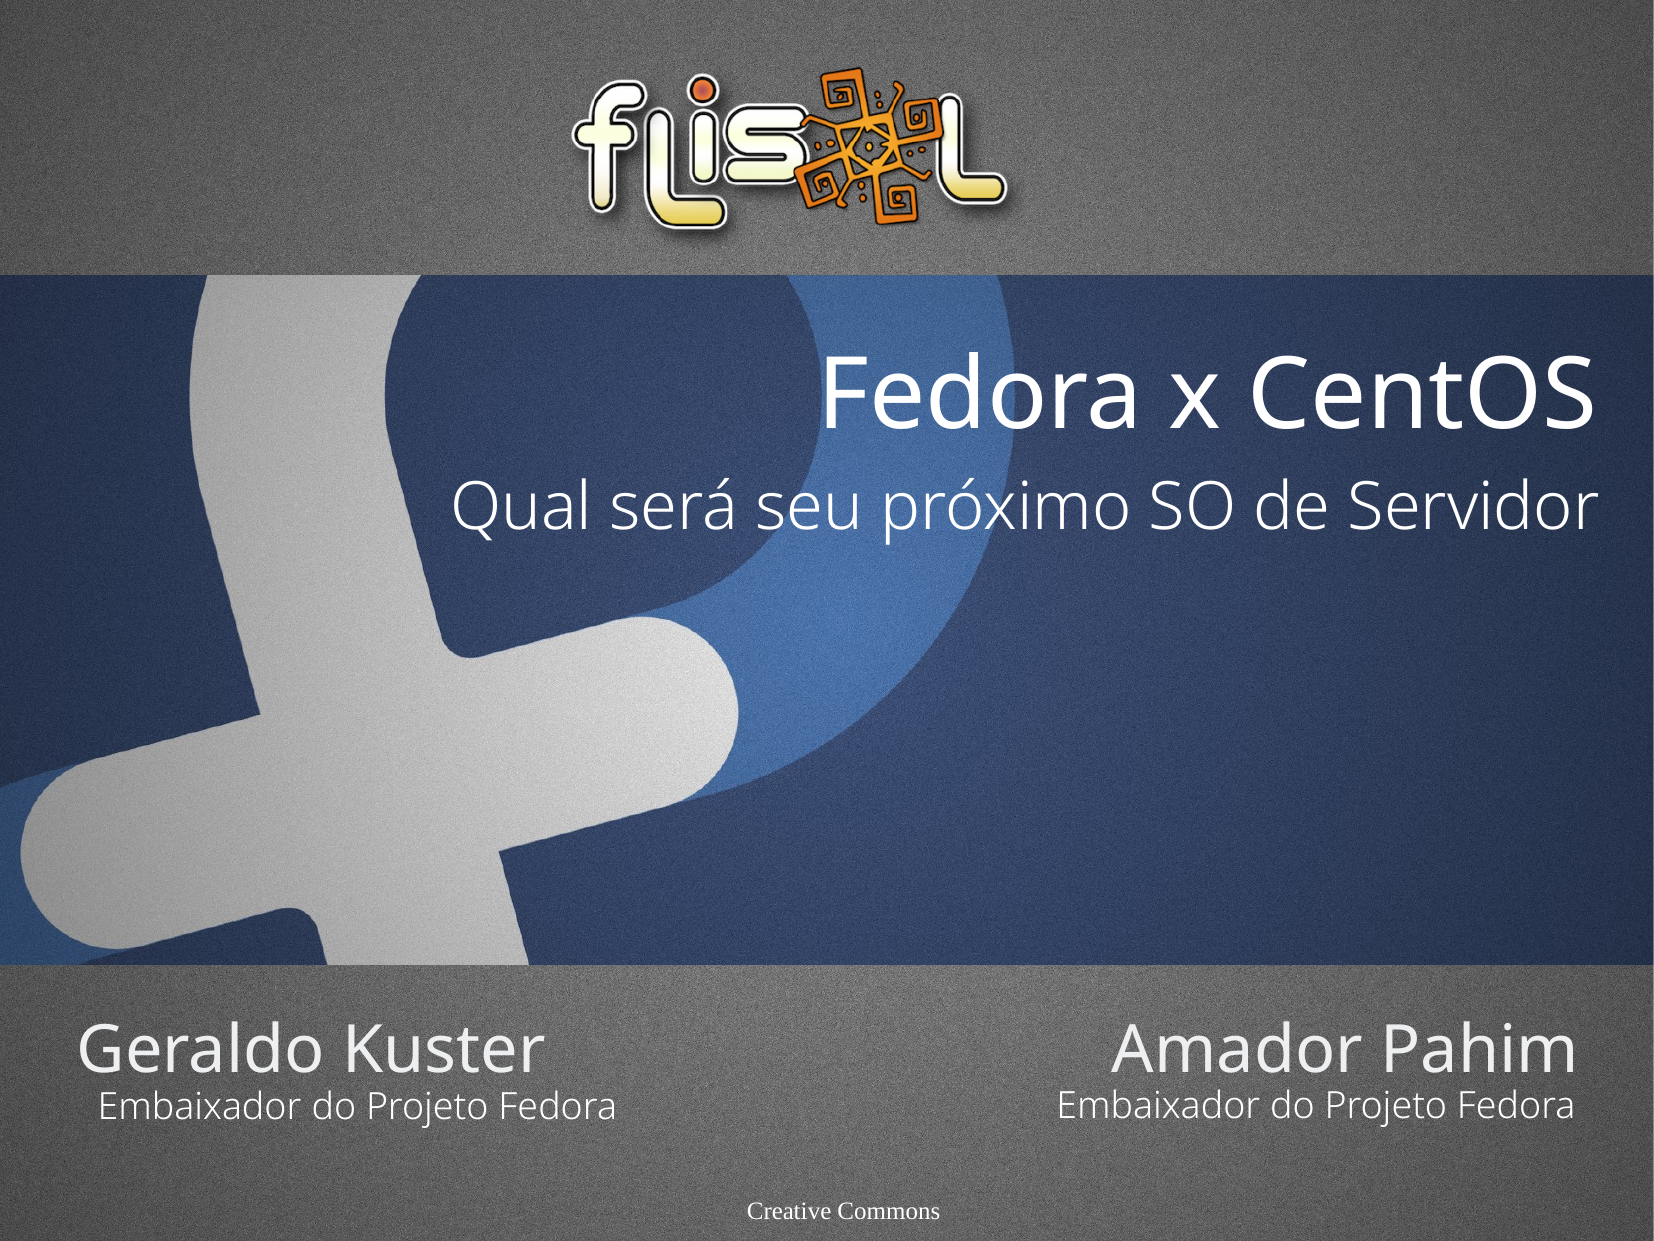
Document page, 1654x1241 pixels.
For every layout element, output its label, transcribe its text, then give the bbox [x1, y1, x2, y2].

text_box Geraldo Kuster [29, 999, 562, 1069]
subtitle Qual será seu próximo SO de Servidor [354, 457, 1601, 621]
title Fedora x CentOS [248, 330, 1599, 449]
text_box Embaixador do Projeto Fedora [980, 1068, 1591, 1139]
picture [0, 0, 1654, 1241]
text_box Creative Commons [75, 1162, 1613, 1233]
text_box Amador Pahim [1062, 999, 1595, 1093]
text_box Embaixador do Projeto Fedora [21, 1069, 632, 1140]
